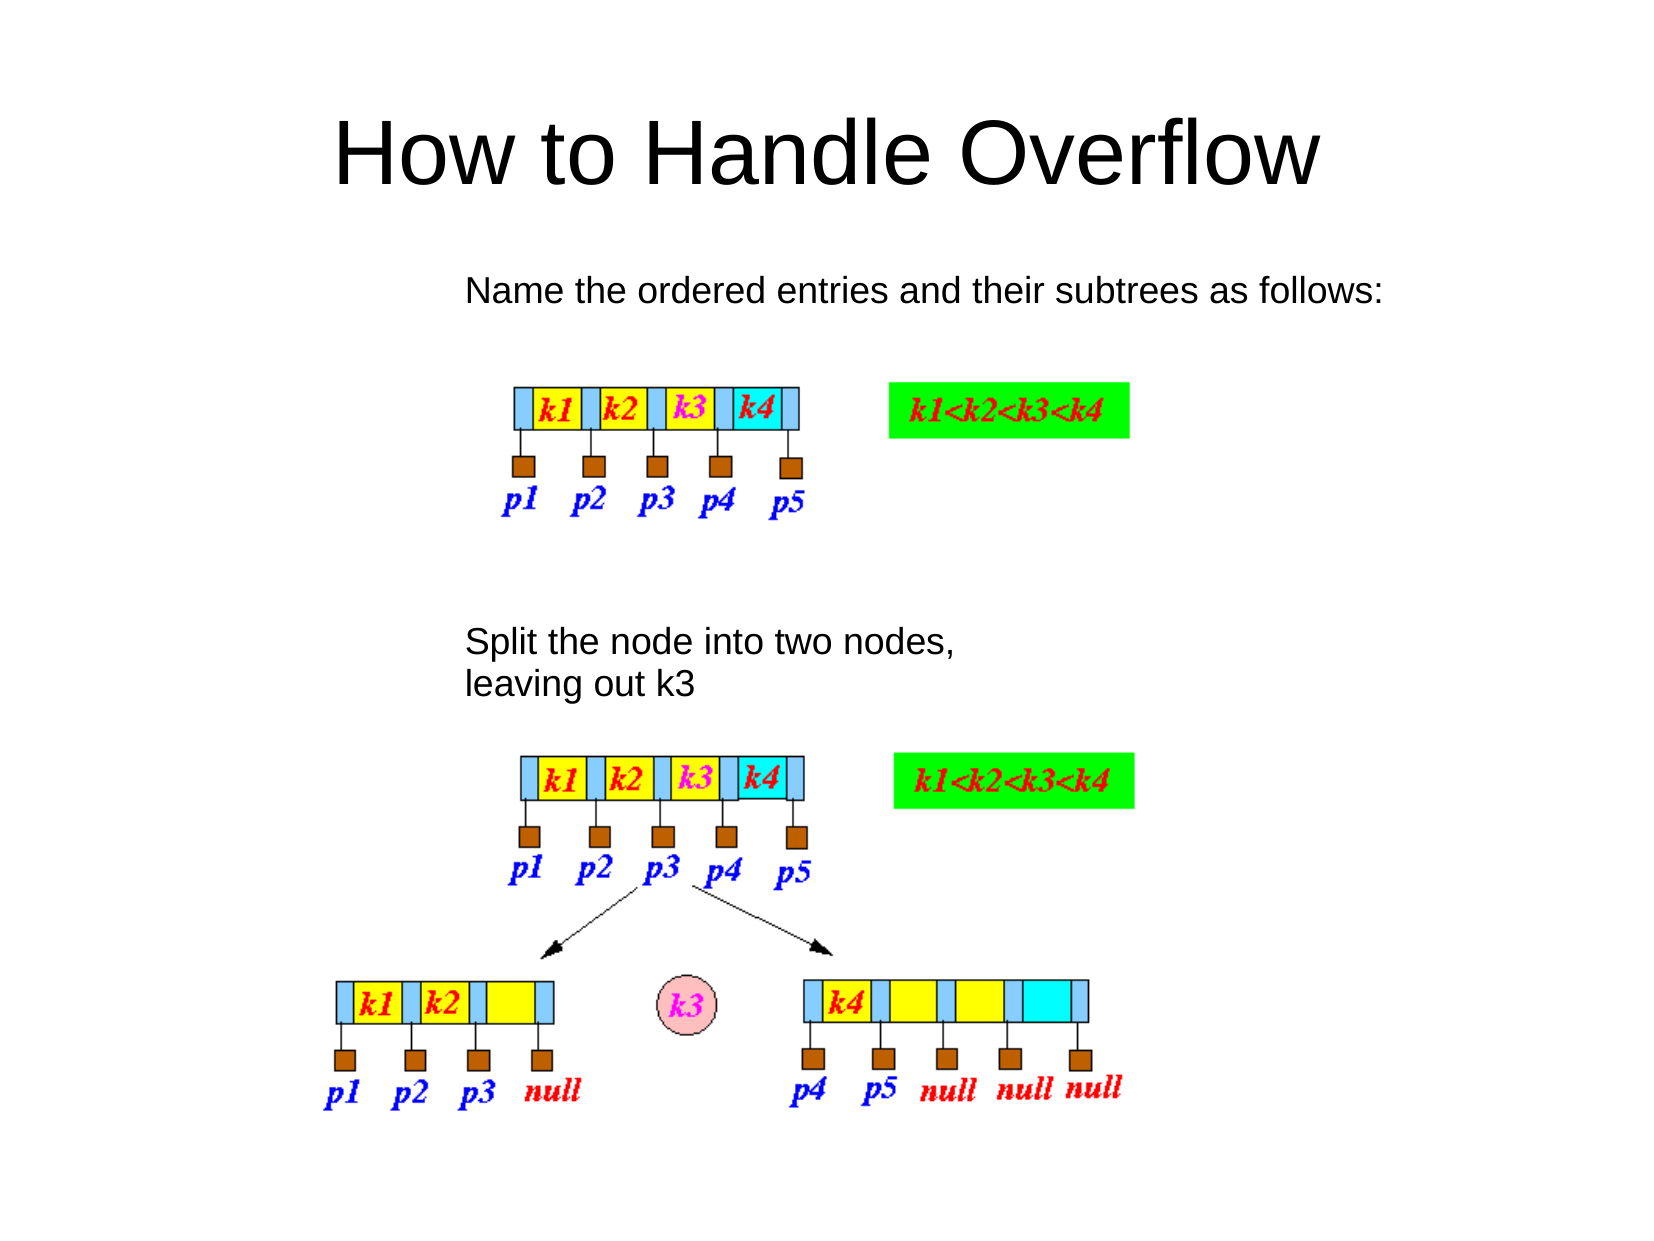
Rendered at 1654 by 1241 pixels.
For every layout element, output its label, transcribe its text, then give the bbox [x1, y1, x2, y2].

text_box Name the ordered entries and their subtrees as follows: [450, 262, 1400, 362]
title How to Handle Overflow [82, 49, 1571, 257]
text_box Split the node into two nodes, leaving out k3 [450, 613, 1051, 713]
picture [384, 337, 1238, 572]
picture [300, 731, 1174, 1126]
